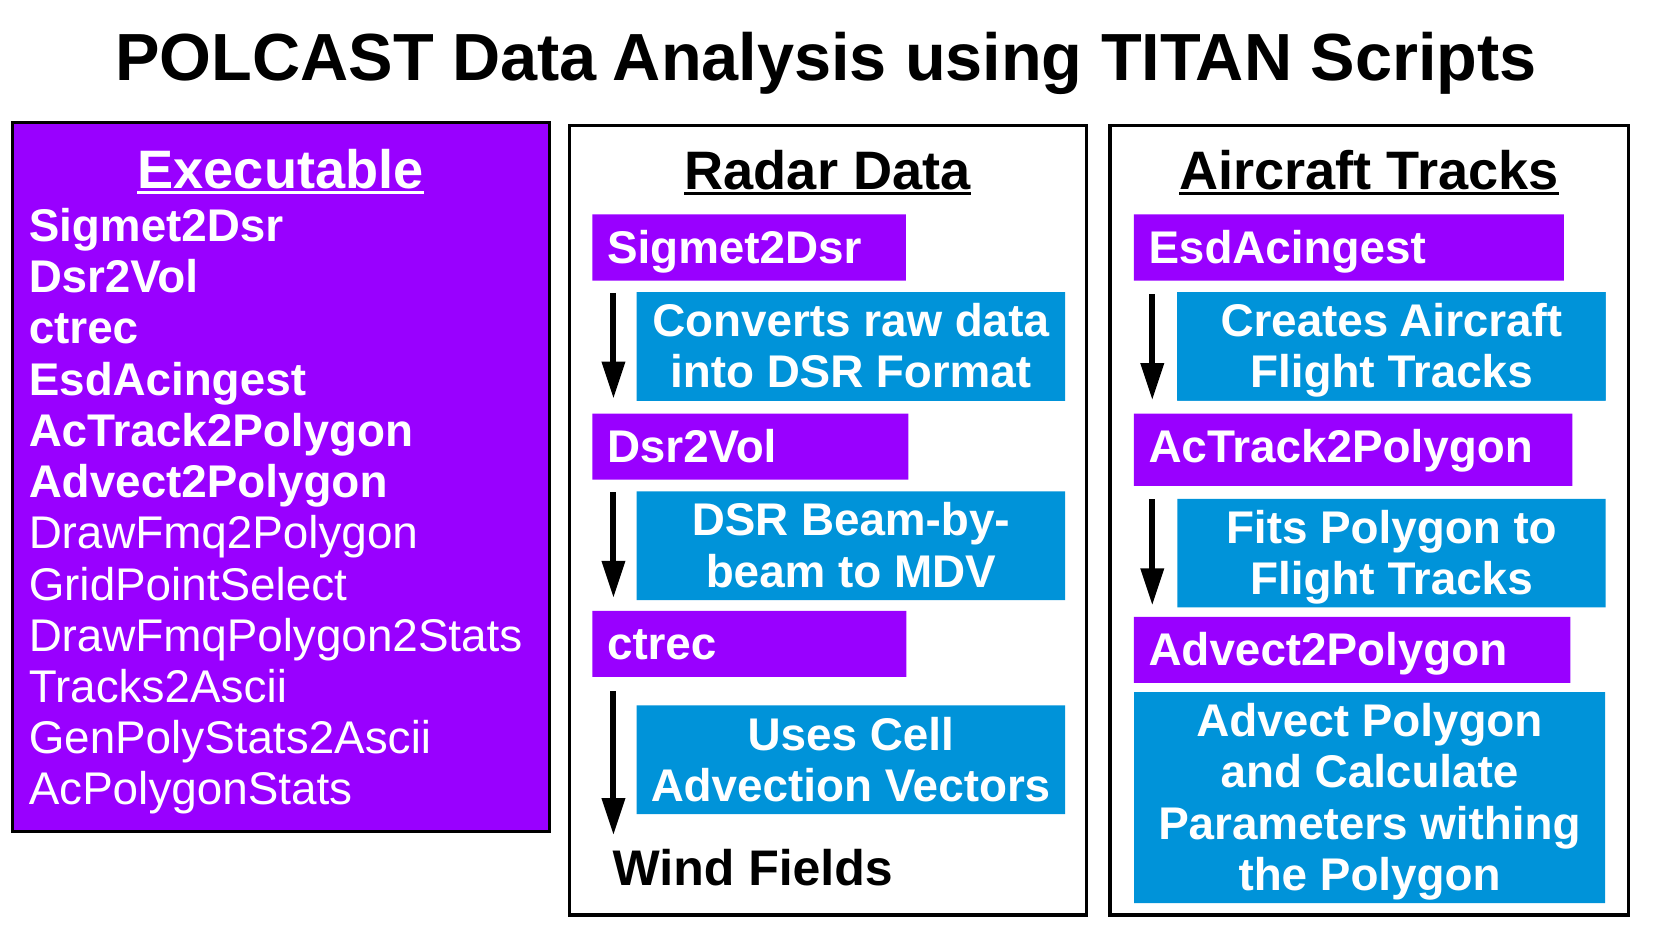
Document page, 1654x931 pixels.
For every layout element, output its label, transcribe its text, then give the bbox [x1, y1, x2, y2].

text_box Creates Aircraft Flight Tracks [1177, 292, 1606, 401]
text_box Executable Sigmet2Dsr Dsr2Vol ctrec EsdAcingest AcTrack2Polygon Advect2Polygon DrawFmq2Polygon GridPointSelect DrawFmqPolygon2Stats Tracks2Ascii GenPolyStats2Ascii AcPolygonStats [12, 122, 550, 832]
text_box Converts raw data into DSR Format [636, 292, 1066, 401]
text_box POLCAST Data Analysis using TITAN Scripts [0, 10, 1654, 87]
text_box EsdAcingest [1133, 214, 1564, 281]
text_box Sigmet2Dsr [592, 214, 906, 281]
text_box Dsr2Vol [592, 413, 909, 480]
text_box AcTrack2Polygon [1133, 413, 1573, 486]
text_box Advect2Polygon [1133, 616, 1571, 683]
text_box ctrec [592, 610, 907, 677]
text_box Radar Data Wind Fields [569, 125, 1087, 916]
text_box Fits Polygon to Flight Tracks [1177, 498, 1606, 608]
text_box Advect Polygon and Calculate Parameters withing the Polygon [1134, 692, 1606, 904]
text_box DSR Beam-by-beam to MDV [636, 491, 1066, 601]
text_box Aircraft Tracks [1110, 125, 1629, 916]
text_box Uses Cell Advection Vectors [636, 705, 1066, 815]
